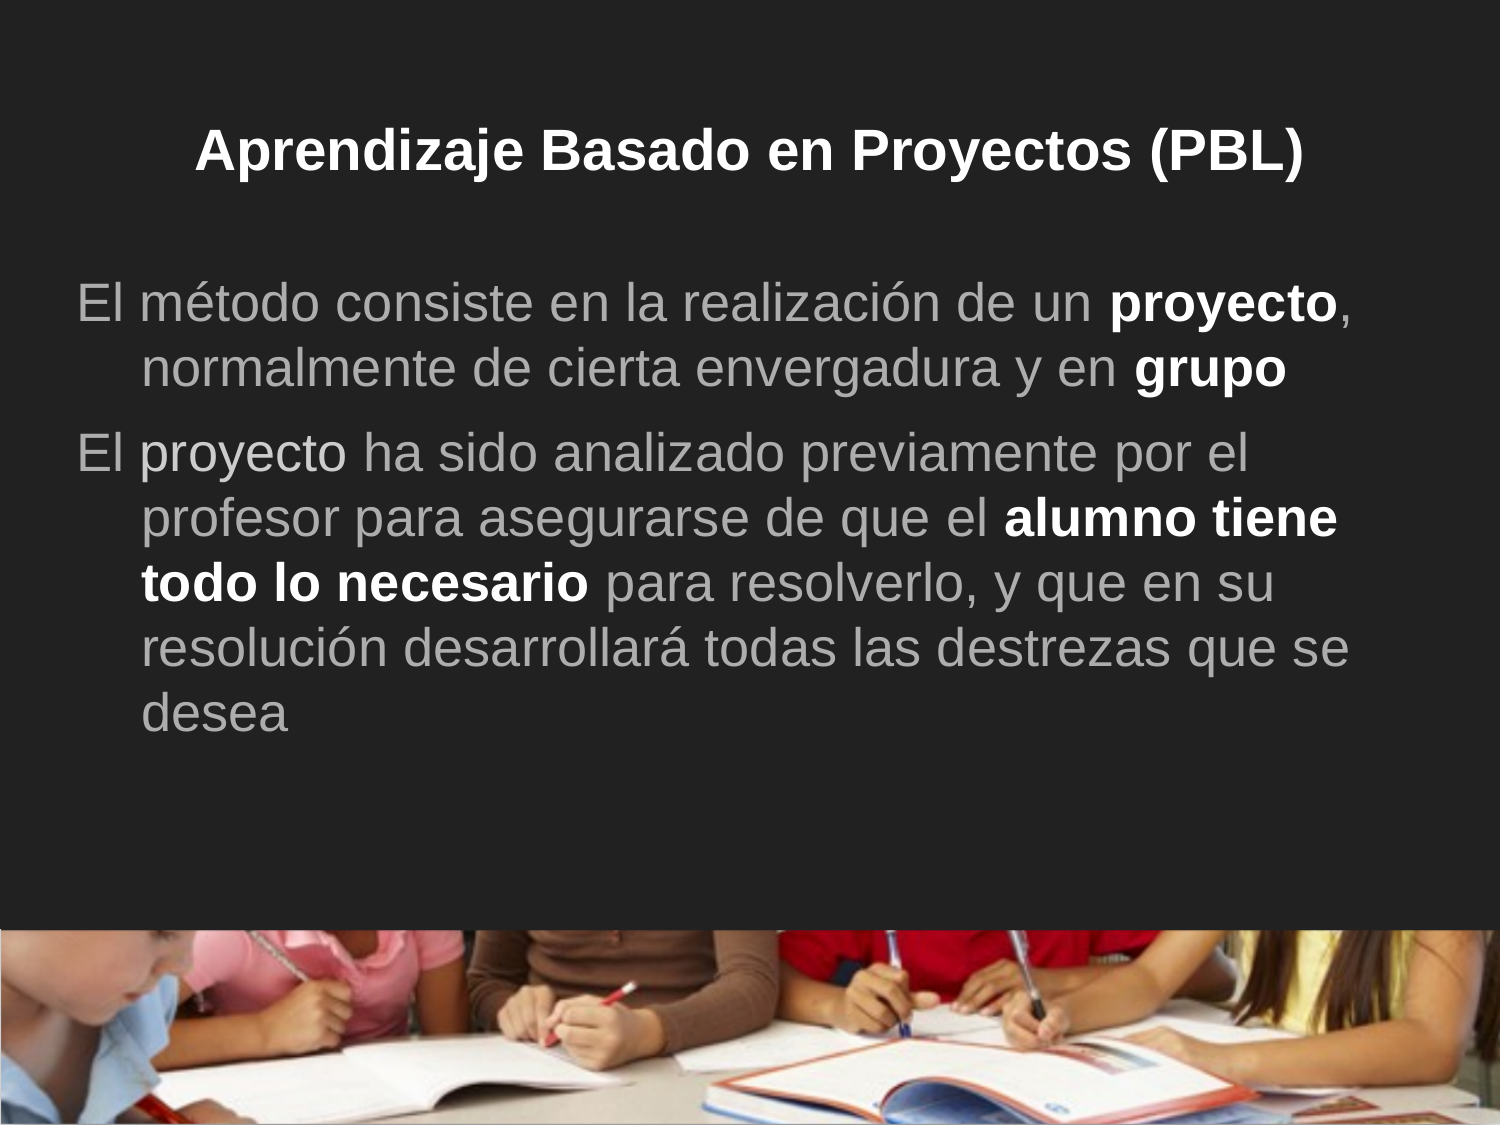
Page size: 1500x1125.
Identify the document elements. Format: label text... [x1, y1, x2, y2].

list El método consiste en la realización de un proyecto, normalmente de cierta envergadura y en grupo El proyecto ha sido analizado previamente por el profesor para asegurarse de que el alumno tiene todo lo necesario para resolverlo, y que en su resolución desarrollará todas las destrezas que se desea [51, 252, 1449, 929]
title Aprendizaje Basado en Proyectos (PBL) [51, 97, 1449, 223]
picture [0, 929, 1500, 1125]
